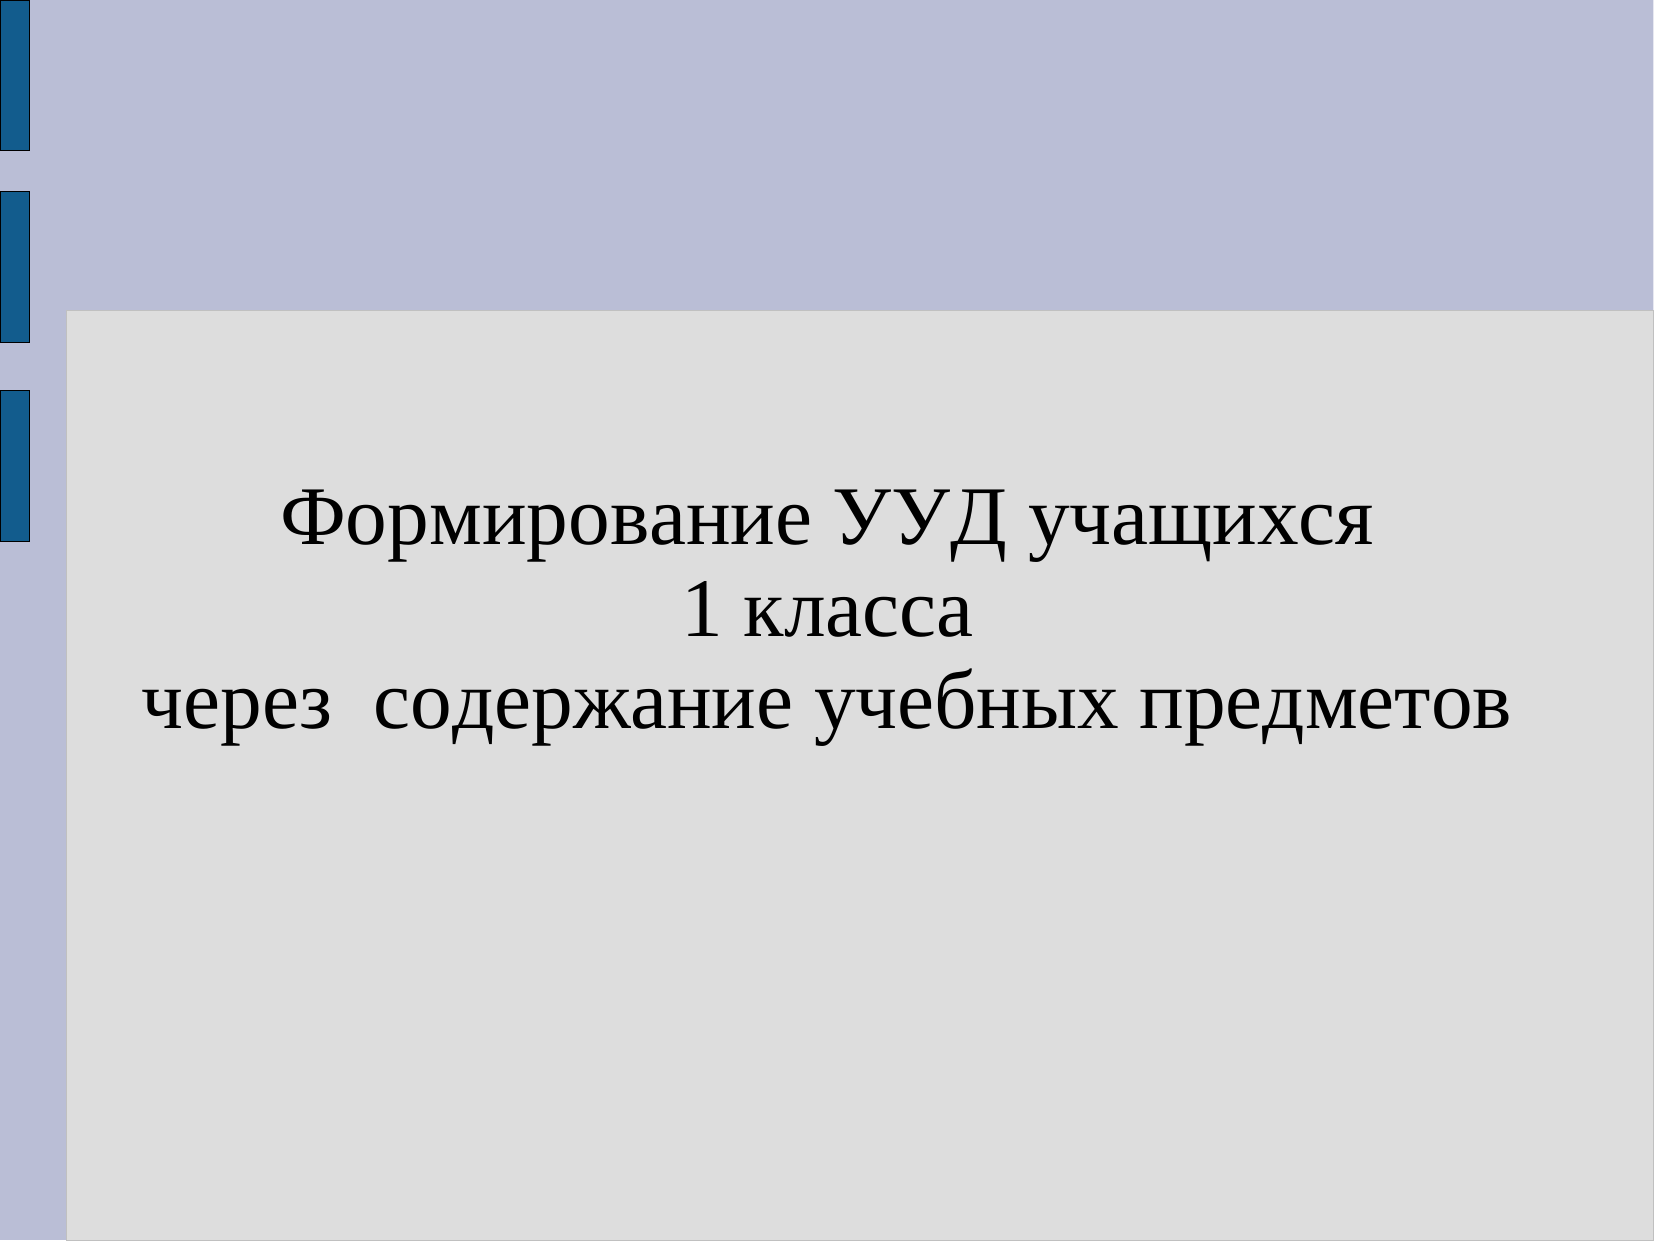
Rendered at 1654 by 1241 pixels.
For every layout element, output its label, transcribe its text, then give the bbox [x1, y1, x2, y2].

subtitle Формирование УУД учащихся 1 класса через содержание учебных предметов [121, 91, 1534, 1127]
